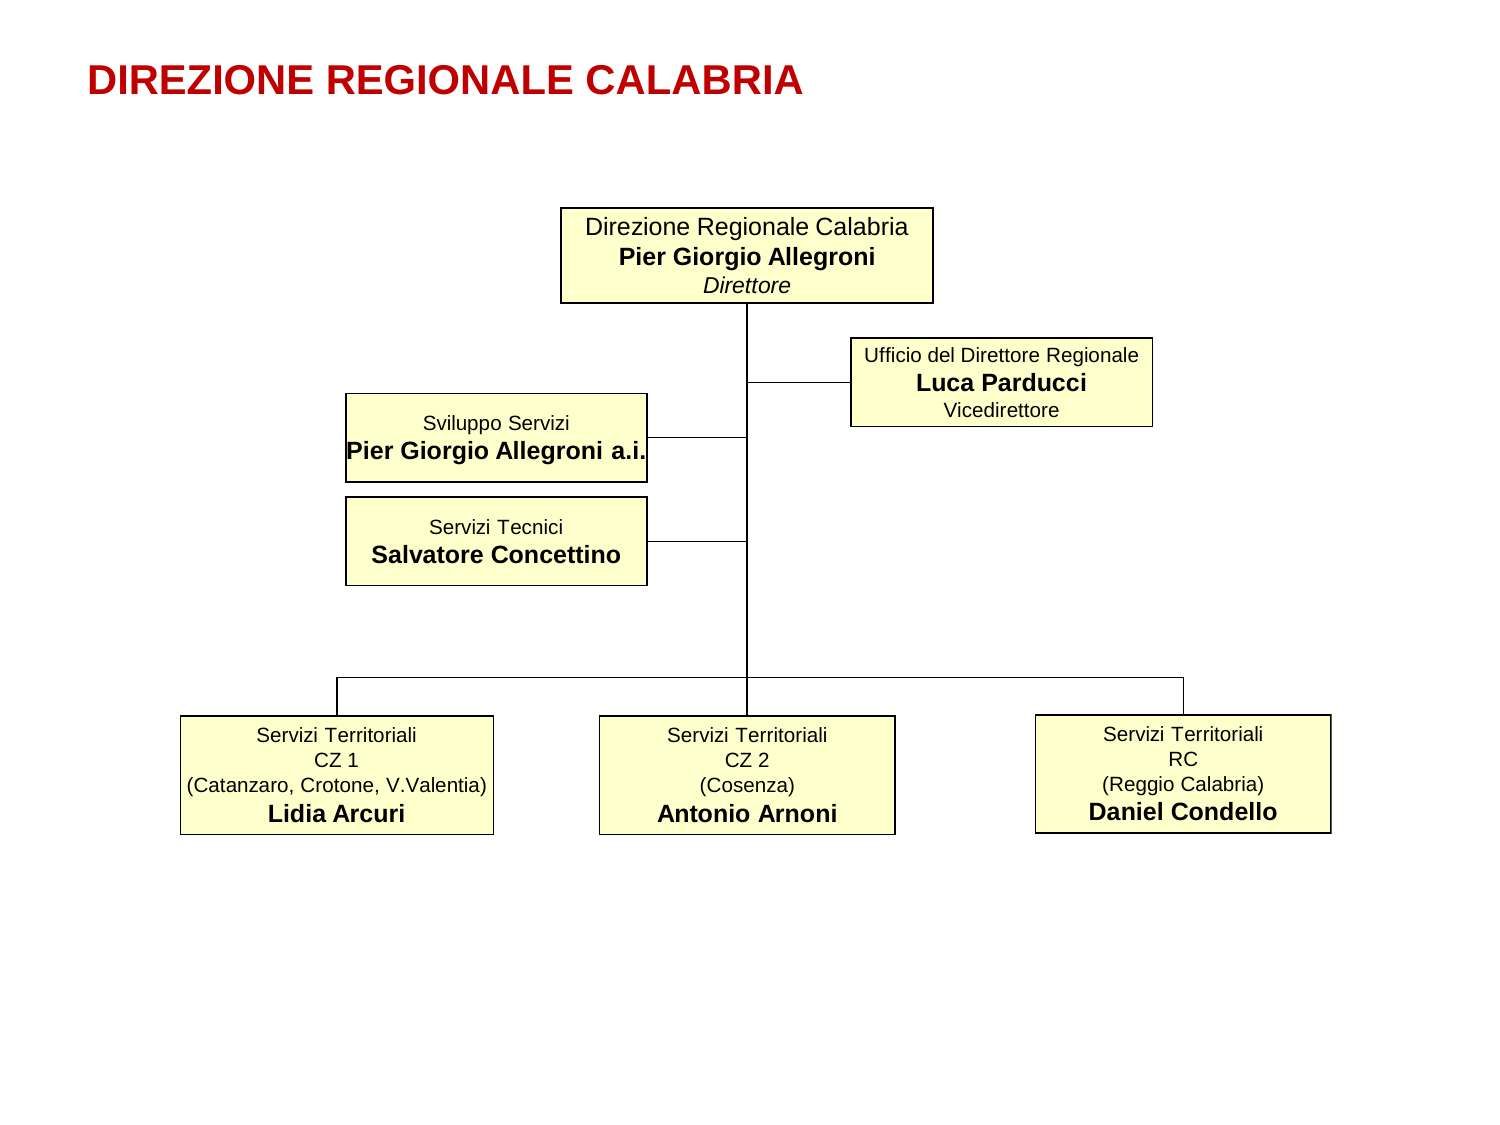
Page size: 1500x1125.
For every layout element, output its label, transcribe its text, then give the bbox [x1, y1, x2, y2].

picture [174, 203, 1332, 843]
text_box DIREZIONE REGIONALE CALABRIA [72, 45, 1424, 128]
